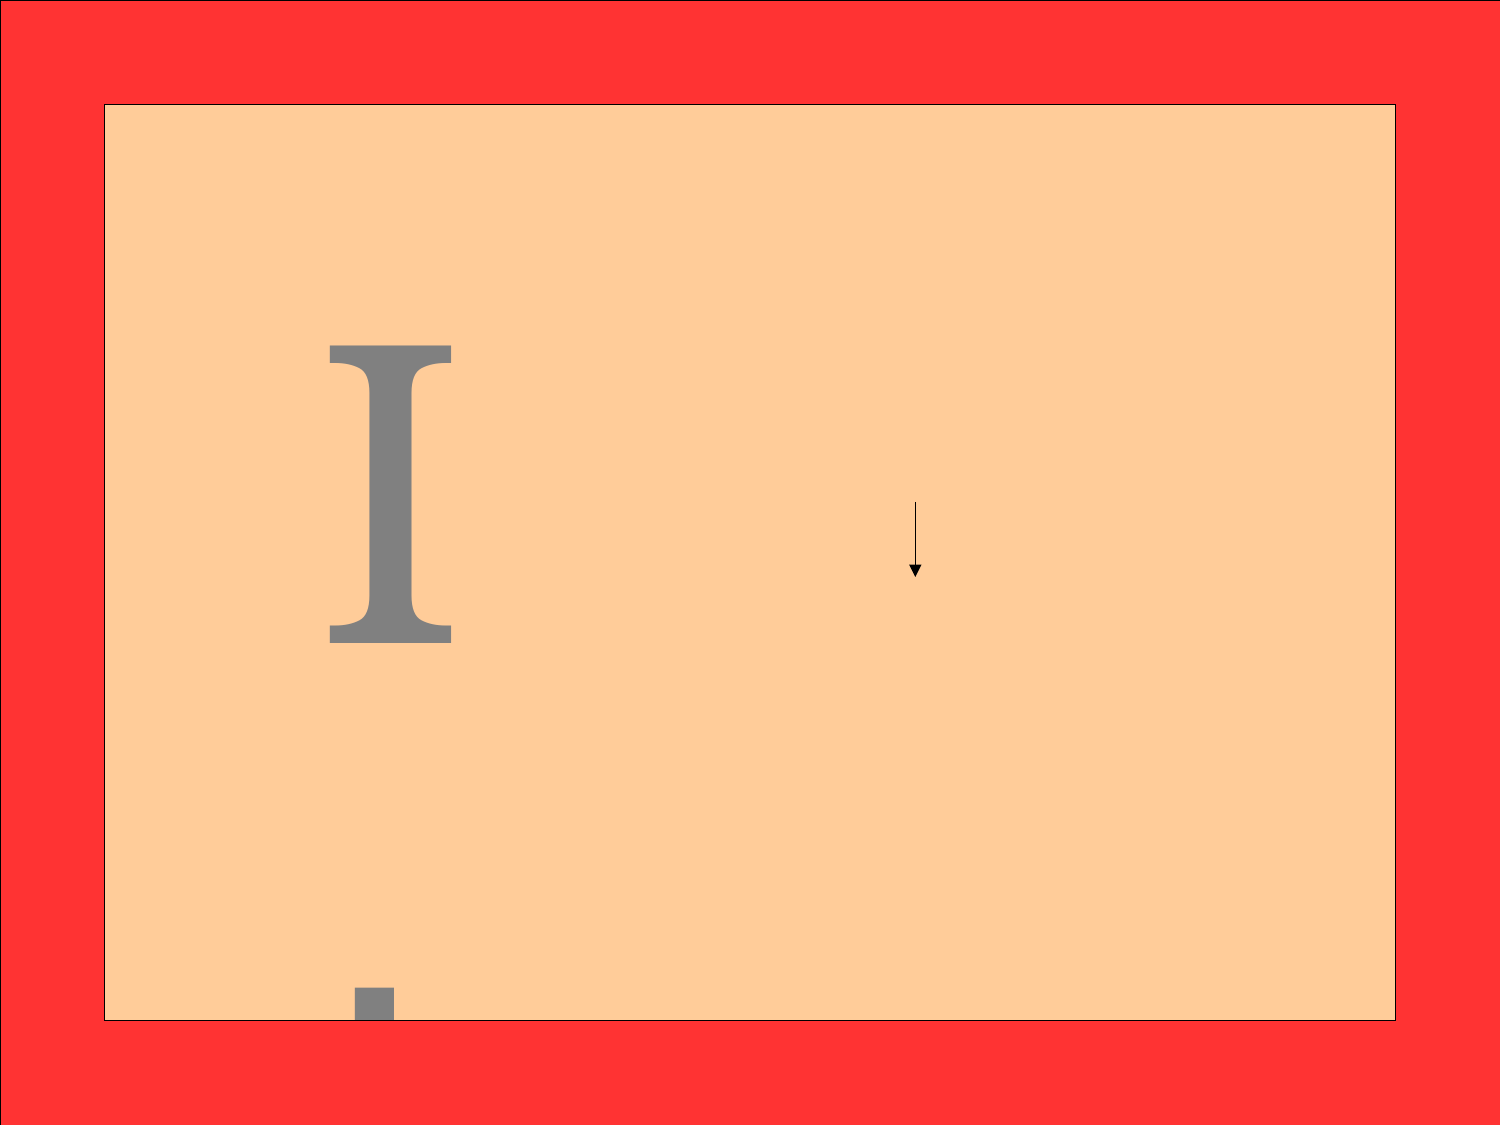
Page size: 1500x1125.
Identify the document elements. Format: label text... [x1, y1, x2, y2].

text_box Ι ι [300, 190, 1138, 1020]
text_box [0, 0, 1500, 1125]
